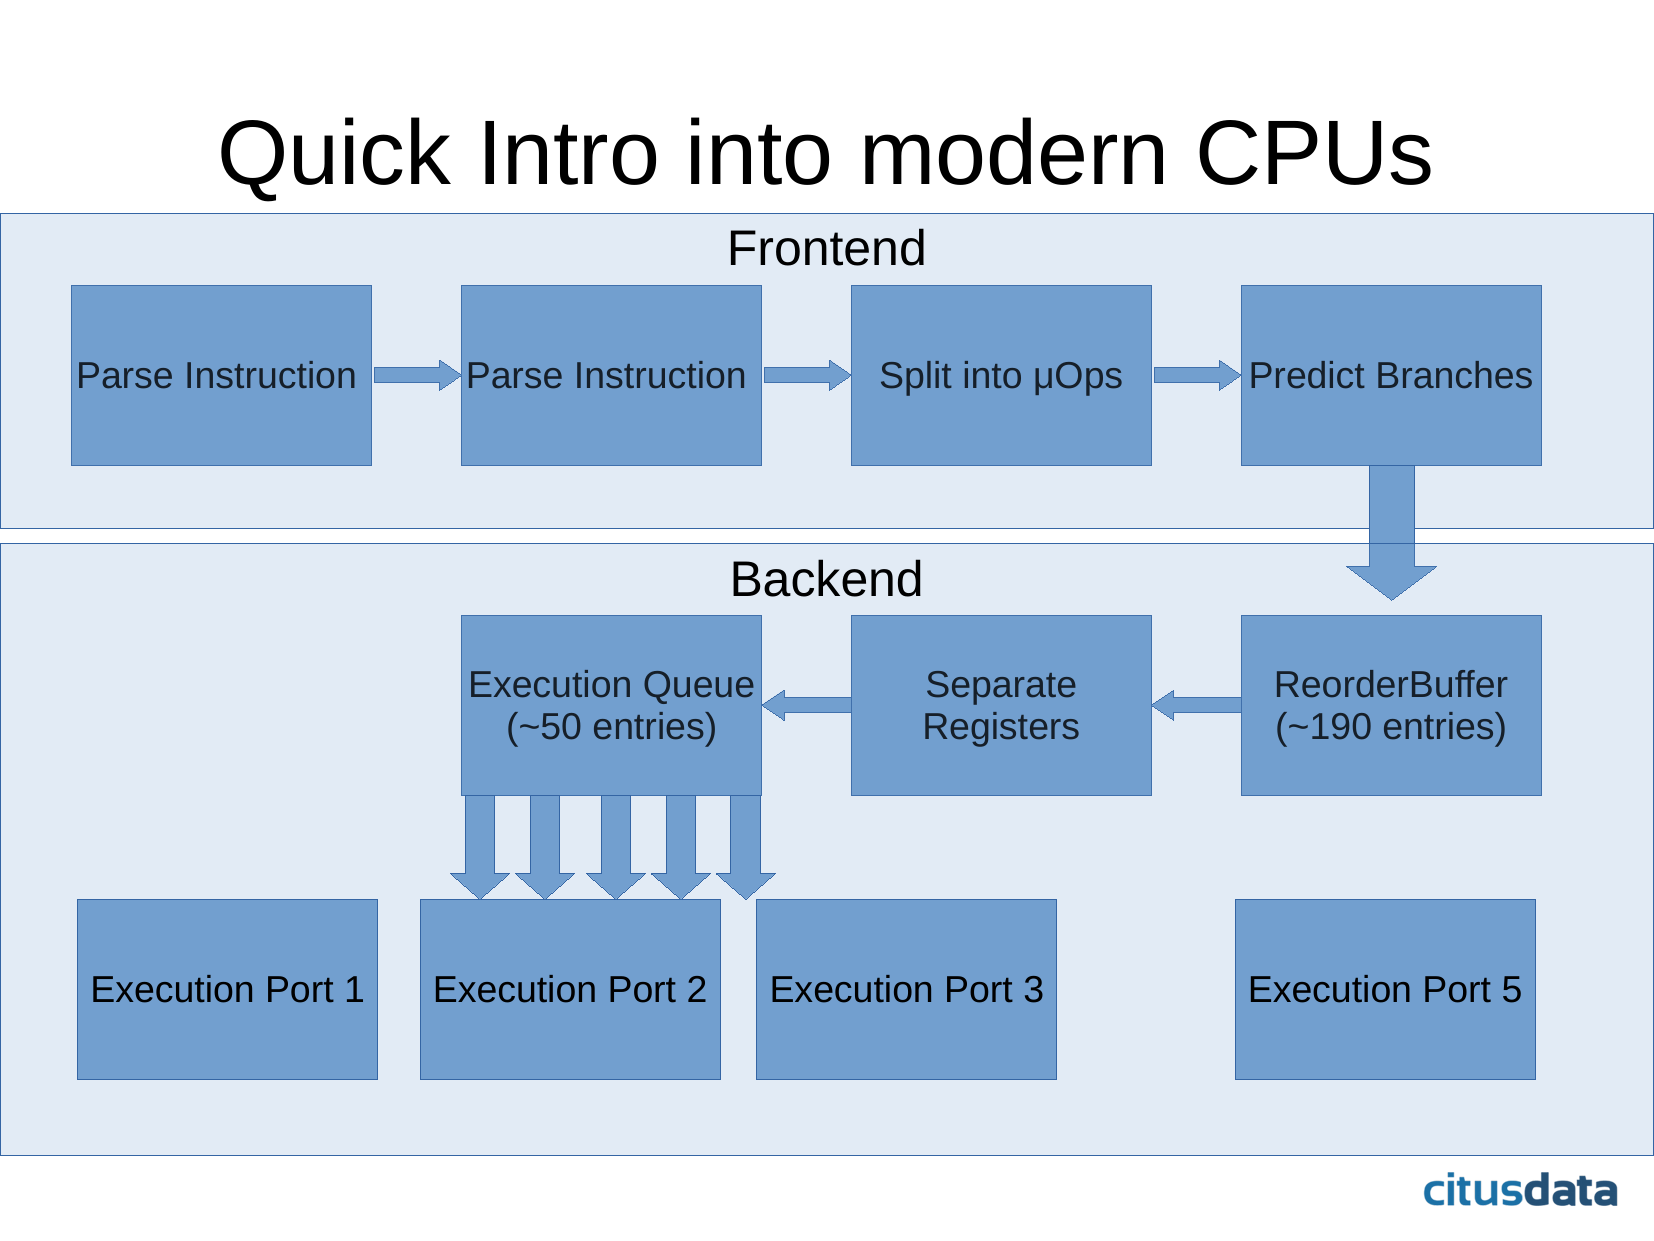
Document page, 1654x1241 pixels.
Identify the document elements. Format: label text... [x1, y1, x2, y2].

text_box [450, 795, 510, 900]
text_box [515, 795, 575, 900]
text_box [586, 795, 646, 900]
picture [1420, 1167, 1622, 1209]
text_box Backend [0, 543, 1654, 1156]
text_box Execution Port 1 [77, 899, 378, 1080]
text_box [716, 795, 776, 900]
text_box Execution Port 3 [756, 899, 1057, 1080]
text_box Execution Port 2 [420, 899, 721, 1080]
title Quick Intro into modern CPUs [82, 49, 1571, 213]
text_box [1369, 465, 1415, 543]
text_box Frontend [0, 213, 1654, 529]
text_box Execution Port 5 [1235, 899, 1536, 1080]
text_box [651, 795, 711, 900]
